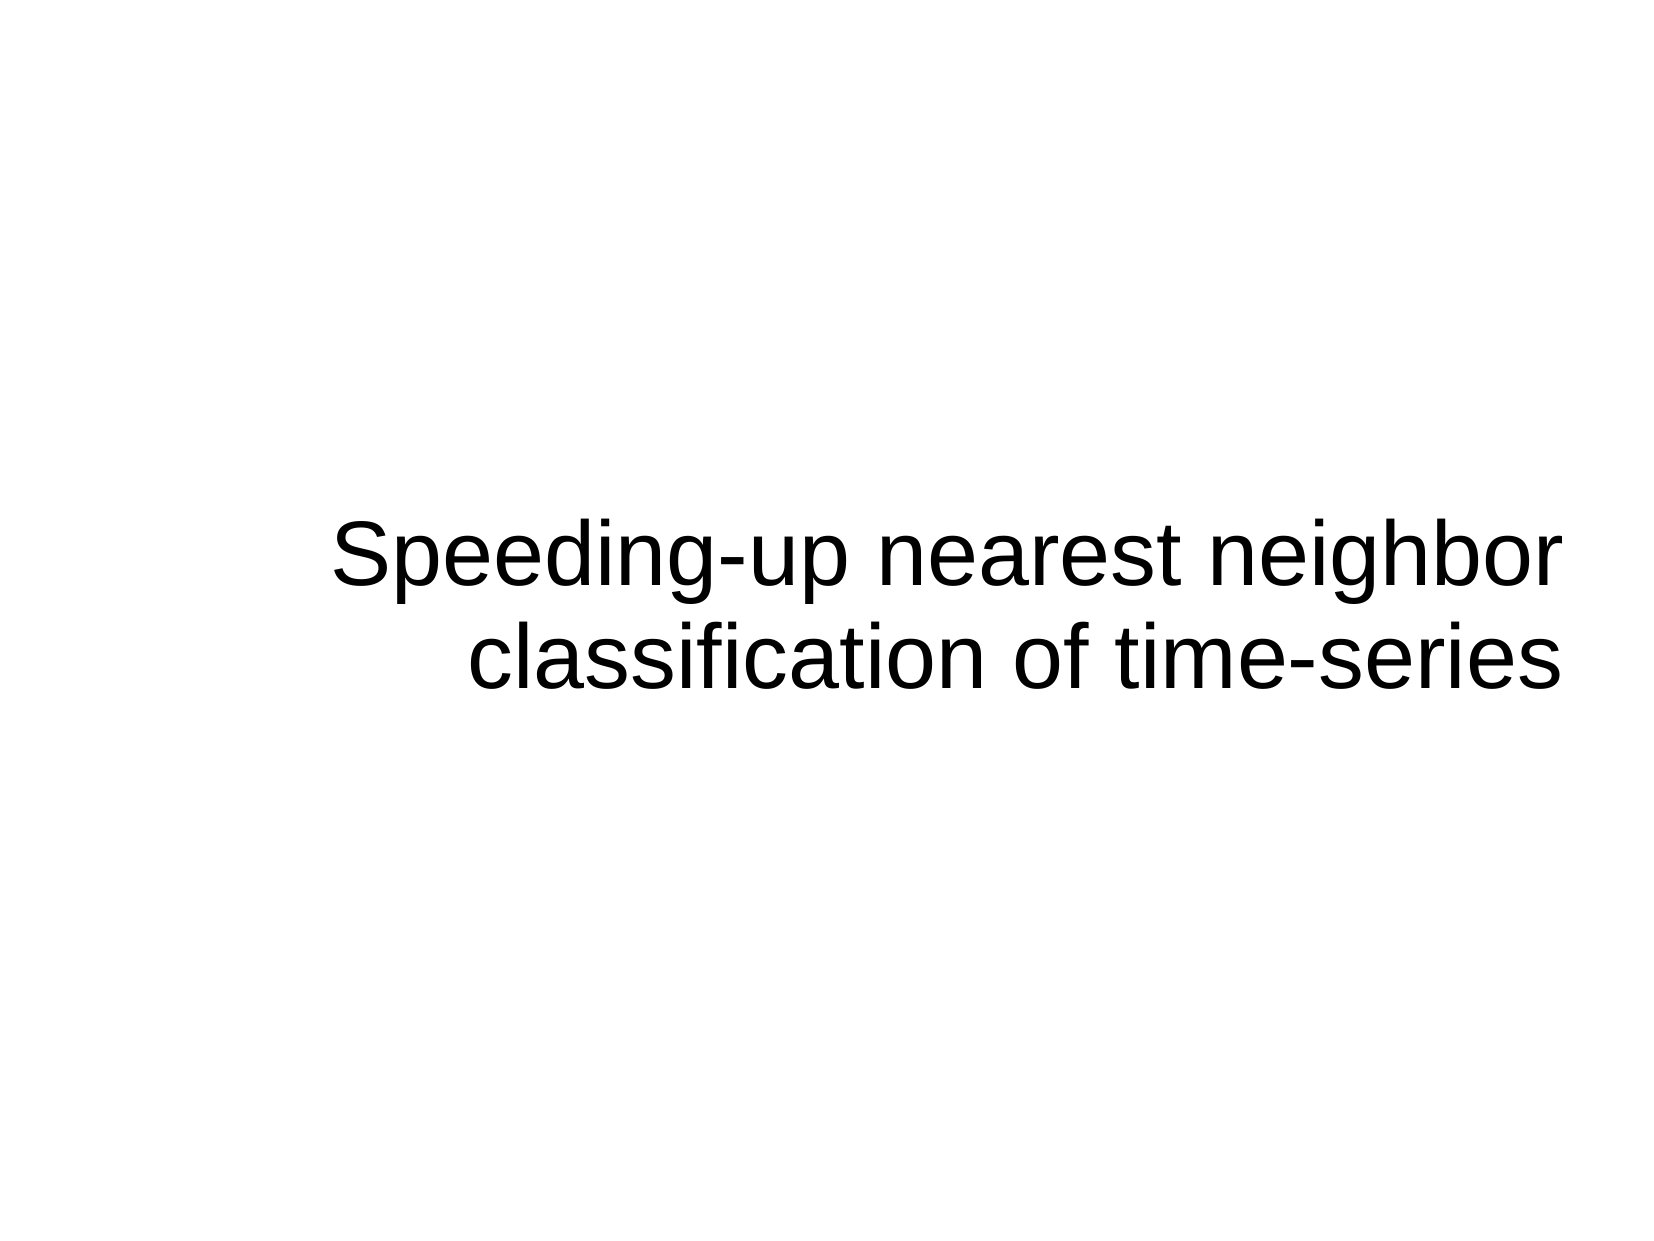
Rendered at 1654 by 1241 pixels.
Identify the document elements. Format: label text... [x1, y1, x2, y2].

title Speeding-up nearest neighbor classification of time-series [76, 501, 1565, 709]
